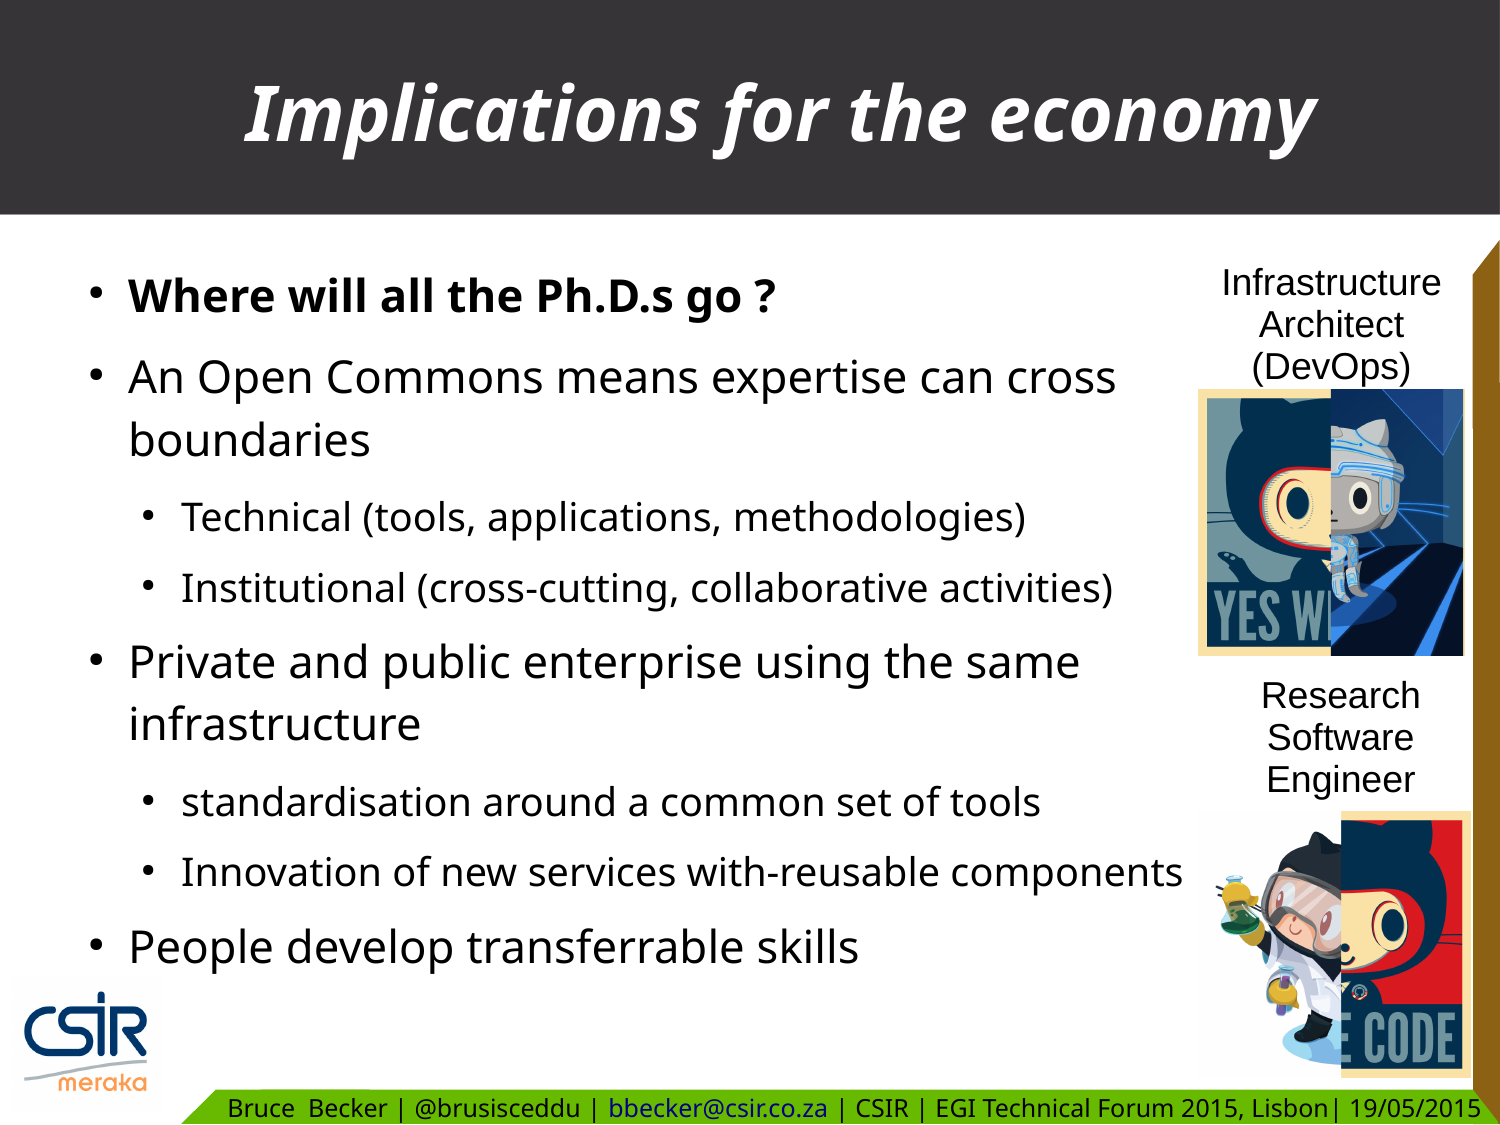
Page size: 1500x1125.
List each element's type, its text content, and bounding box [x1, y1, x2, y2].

text_box Infrastructure Architect (DevOps) [1206, 253, 1457, 395]
list Where will all the Ph.D.s go ? An Open Commons means expertise can cross boundaries Technical (tools, applications, methodologies) Institutional (cross-cutting, collaborative activities) Private and public enterprise using the same infrastructure standardisation around a common set of tools Innovation of new services with-reusable components People develop transferrable skills [75, 263, 1193, 1016]
picture [1198, 389, 1465, 656]
picture [10, 974, 161, 1112]
text_box Research Software Engineer [1246, 667, 1436, 809]
picture [1197, 811, 1471, 1078]
title Implications for the economy [185, 18, 1377, 206]
picture [0, 0, 1500, 215]
